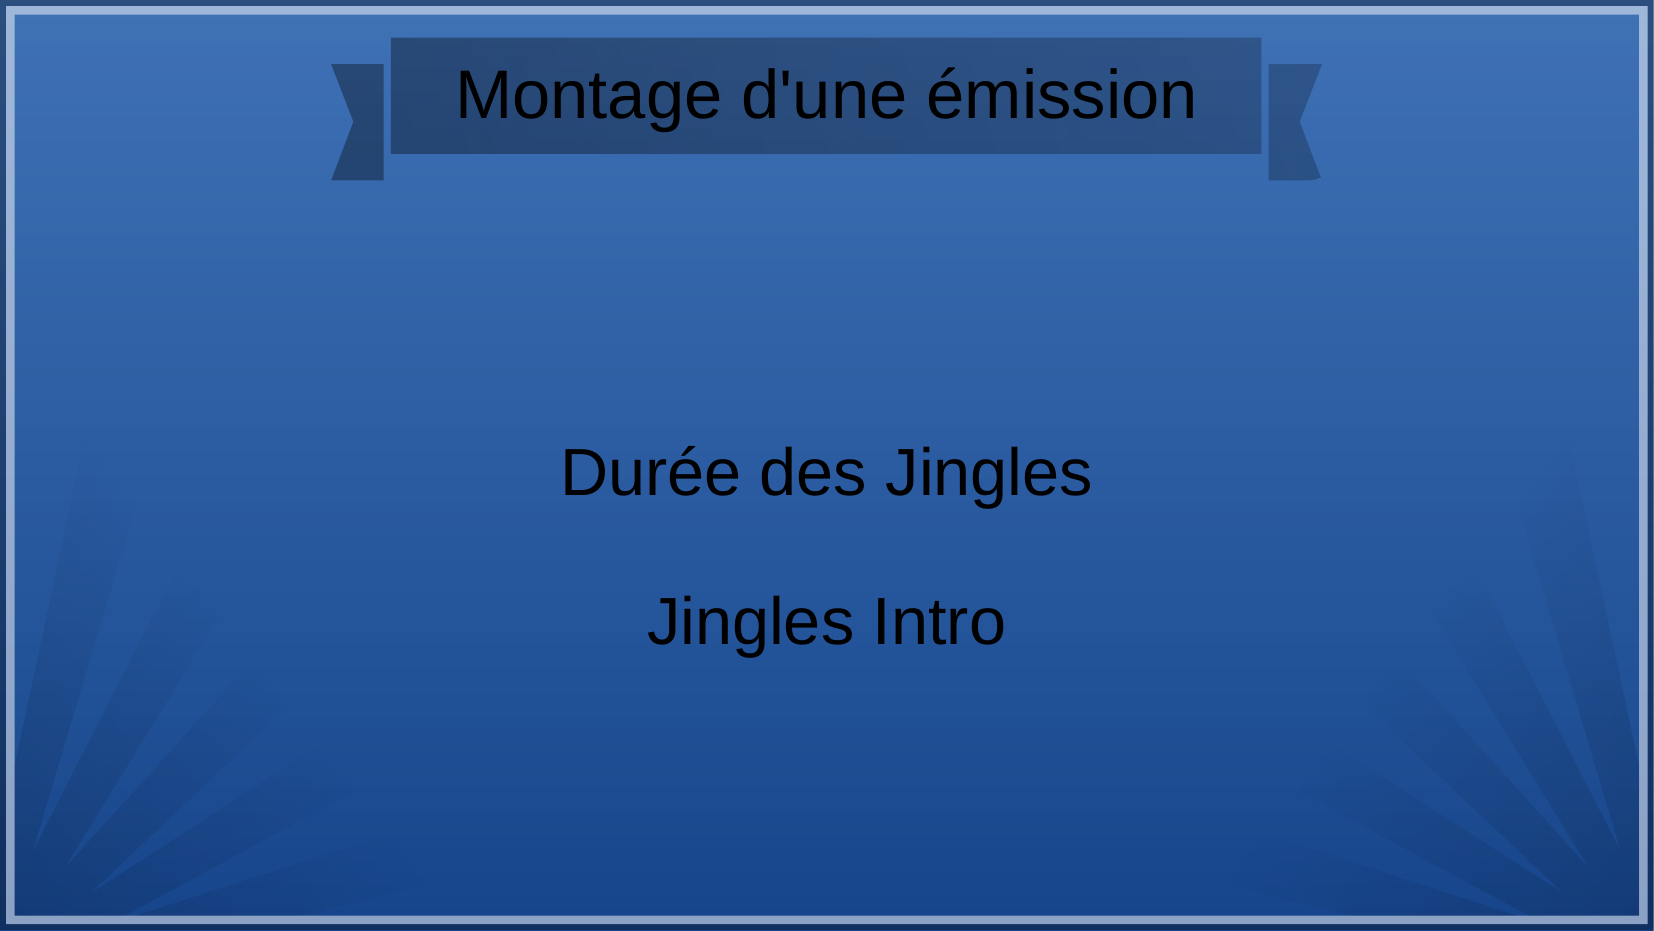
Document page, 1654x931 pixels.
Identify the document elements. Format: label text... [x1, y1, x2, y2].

subtitle Durée des Jingles Jingles Intro [82, 224, 1571, 931]
title Montage d'une émission [389, 35, 1264, 154]
